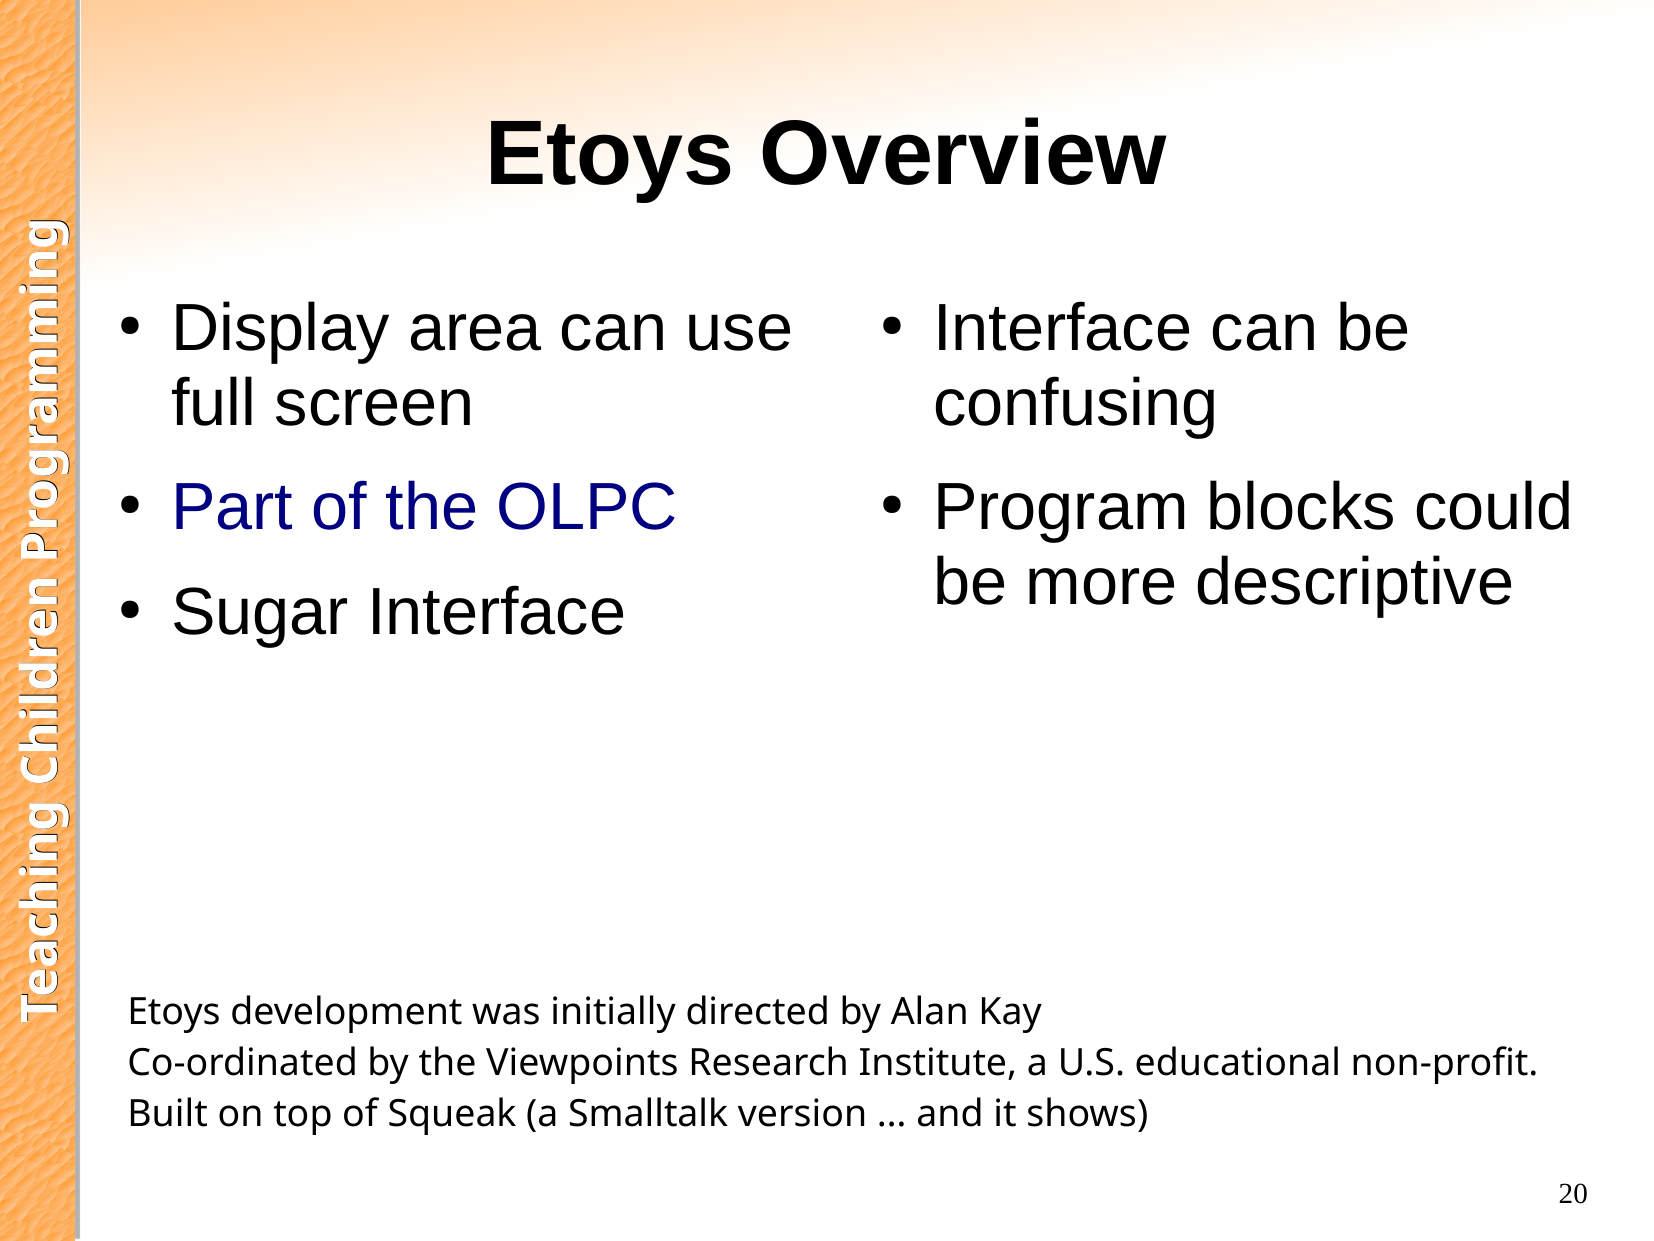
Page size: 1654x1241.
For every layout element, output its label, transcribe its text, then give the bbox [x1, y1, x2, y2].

text_box Etoys development was initially directed by Alan Kay Co-ordinated by the Viewpoints Research Institute, a U.S. educational non-profit. Built on top of Squeak (a Smalltalk version … and it shows) [112, 977, 1625, 1126]
picture [0, 0, 75, 1241]
title Etoys Overview [82, 56, 1571, 250]
list Display area can use full screen Part of the OLPC Sugar Interface [100, 290, 827, 1095]
list Interface can be confusing Program blocks could be more descriptive [862, 290, 1589, 977]
